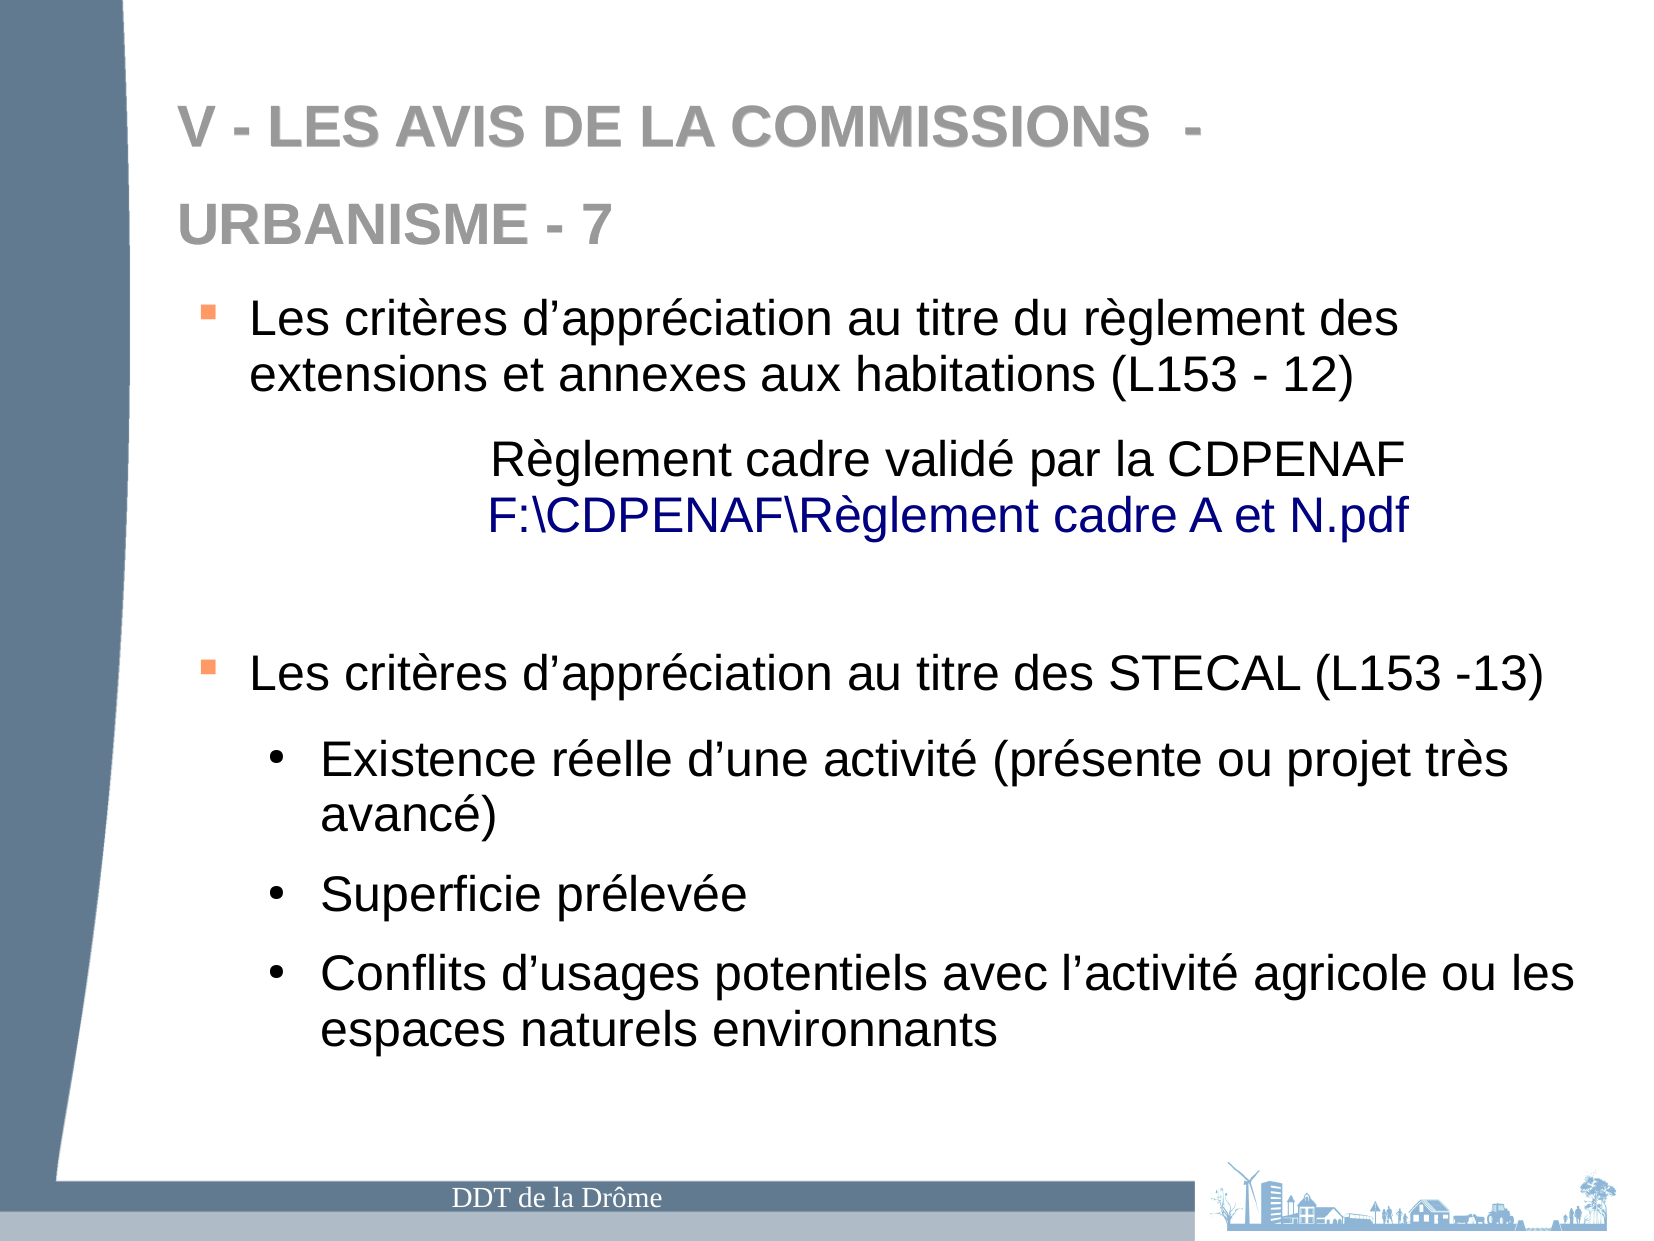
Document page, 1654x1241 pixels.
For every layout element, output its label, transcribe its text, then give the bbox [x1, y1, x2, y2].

list Les critères d’appréciation au titre du règlement des extensions et annexes aux habitations (L153 - 12) Règlement cadre validé par la CDPENAFF:\CDPENAF\Règlement cadre A et N.pdf Les critères d’appréciation au titre des STECAL (L153 -13) Existence réelle d’une activité (présente ou projet très avancé) Superficie prélevée Conflits d’usages potentiels avec l’activité agricole ou les espaces naturels environnants [179, 290, 1577, 1067]
text_box V - LES AVIS DE LA COMMISSIONS - URBANISME - 7 [177, 59, 1477, 259]
